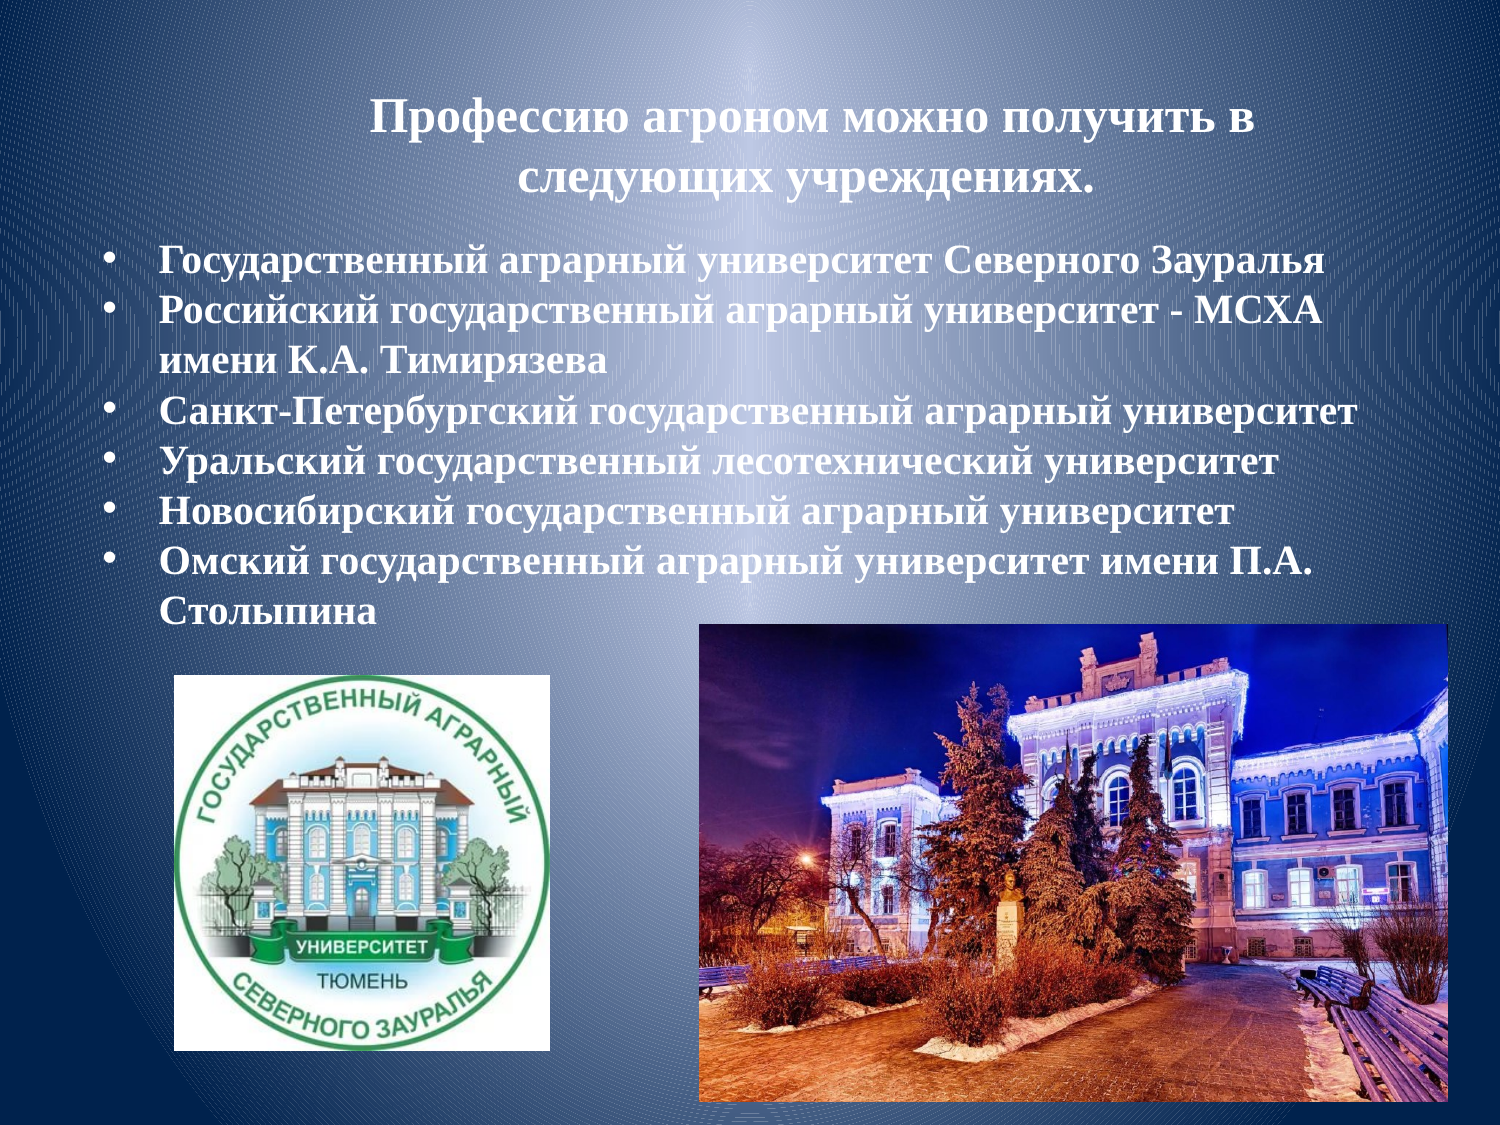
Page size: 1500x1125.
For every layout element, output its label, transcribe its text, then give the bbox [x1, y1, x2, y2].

text_box Профессию агроном можно получить в следующих учреждениях. [262, 74, 1363, 210]
text_box Государственный аграрный университет Северного Зауралья Российский государственный аграрный университет - МСХА имени К.А. Тимирязева Санкт-Петербургский государственный аграрный университет Уральский государственный лесотехнический университет Новосибирский государственный аграрный университет Омский государственный аграрный университет имени П.А. Столыпина [87, 224, 1400, 775]
picture [174, 675, 550, 1051]
picture [699, 624, 1448, 1102]
